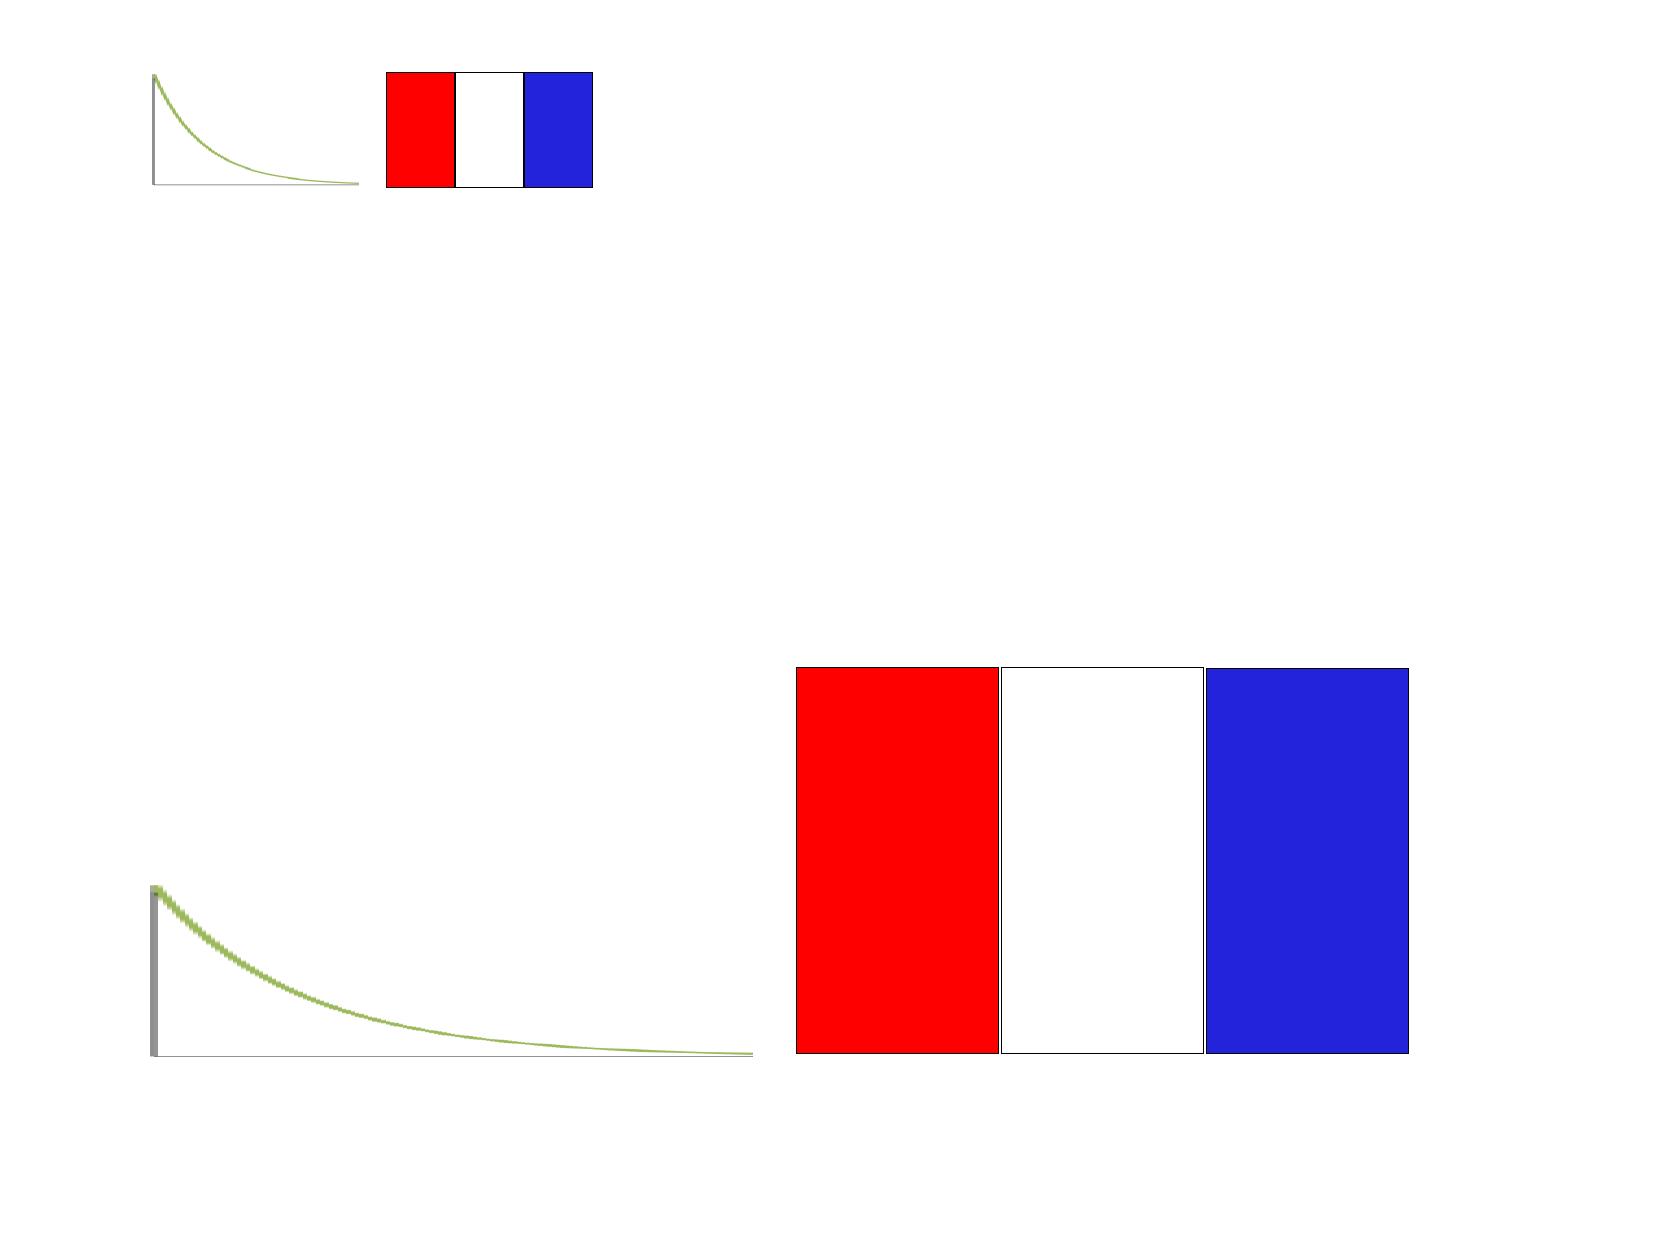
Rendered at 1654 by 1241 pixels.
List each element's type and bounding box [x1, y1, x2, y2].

text_box [1206, 668, 1409, 1054]
text_box [1001, 667, 1204, 1054]
picture [124, 884, 753, 1061]
text_box [796, 667, 999, 1054]
text_box [386, 72, 593, 188]
picture [144, 73, 359, 188]
